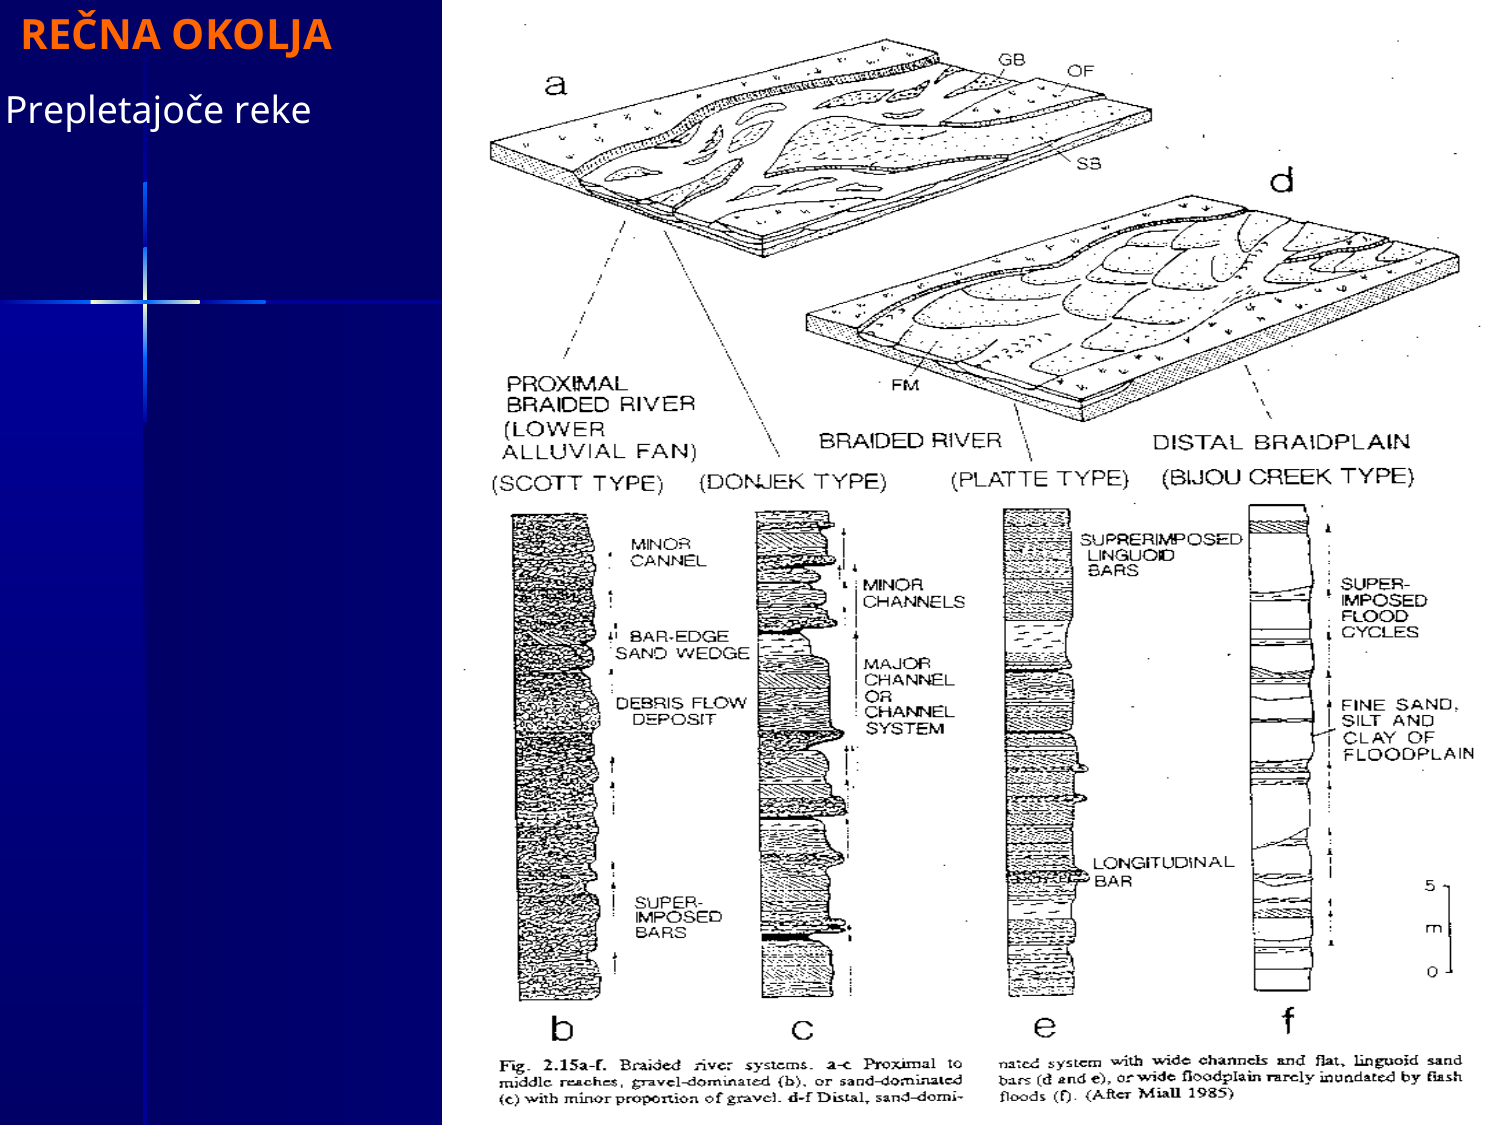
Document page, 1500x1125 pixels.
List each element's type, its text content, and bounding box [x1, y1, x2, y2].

text_box REČNA OKOLJA [6, 0, 348, 66]
text_box Prepletajoče reke [0, 78, 328, 139]
picture [442, 0, 1500, 1125]
